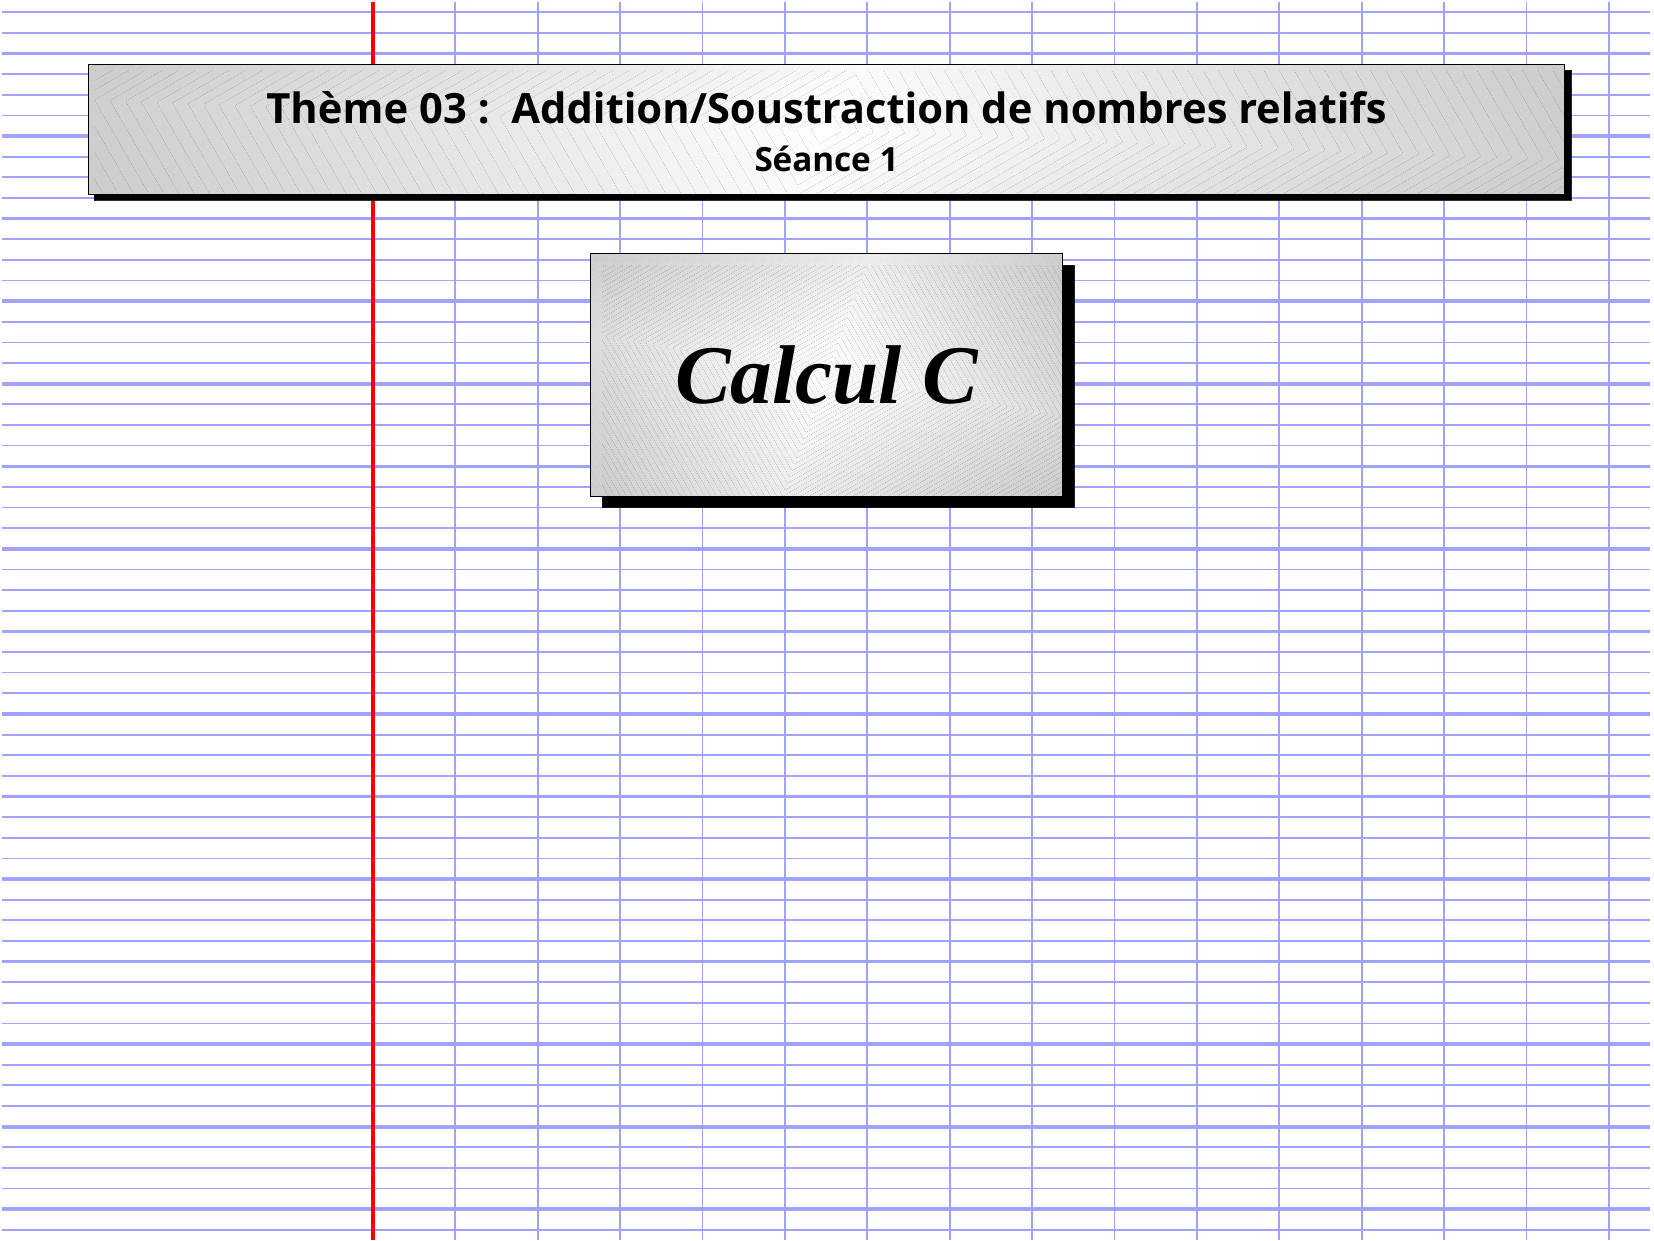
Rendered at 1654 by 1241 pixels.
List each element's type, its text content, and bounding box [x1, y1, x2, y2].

picture [0, 0, 1654, 1241]
text_box Calcul C [590, 253, 1063, 497]
text_box Thème 03 : Addition/Soustraction de nombres relatifs Séance 1 [88, 64, 1565, 195]
